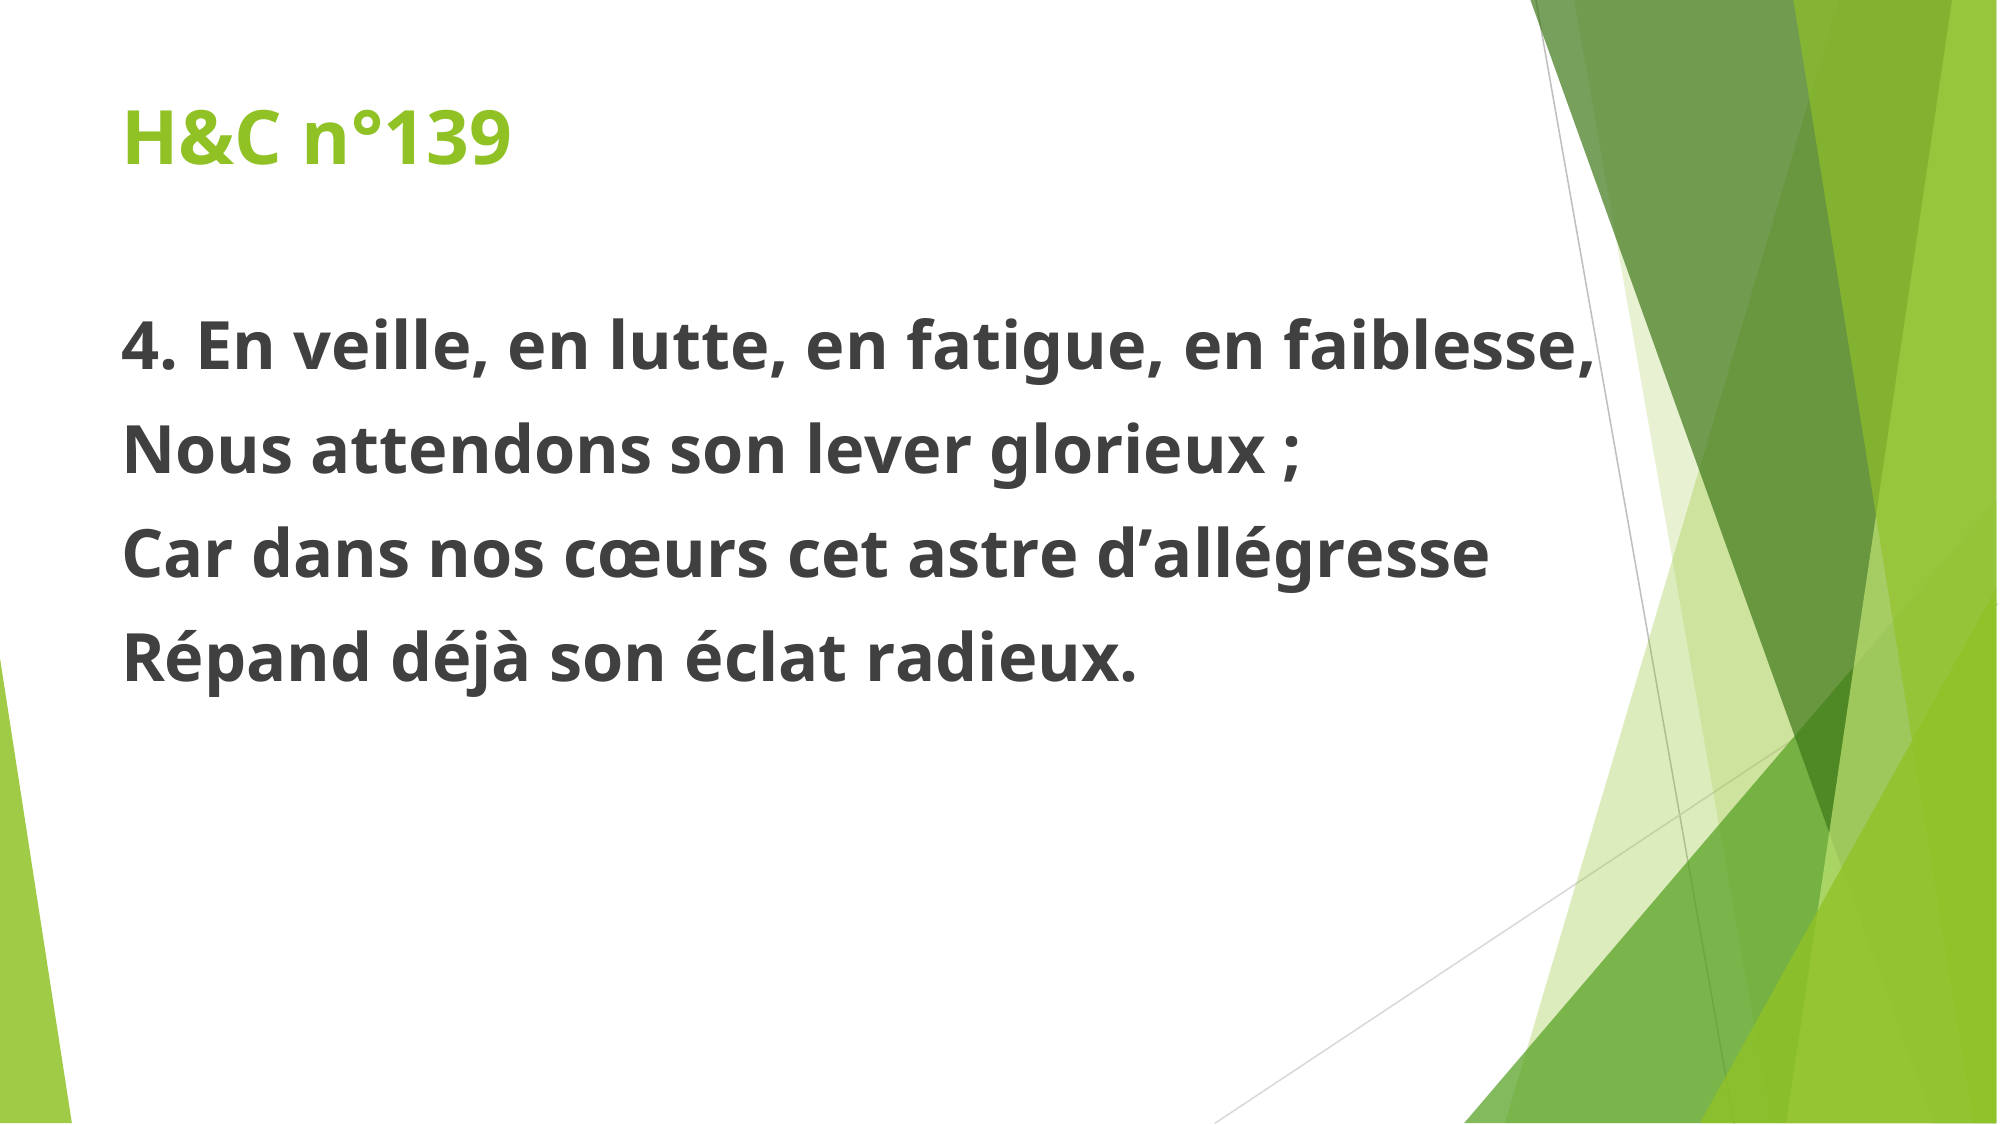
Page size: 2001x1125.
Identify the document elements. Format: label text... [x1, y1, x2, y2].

text_box 4. En veille, en lutte, en fatigue, en faiblesse, Nous attendons son lever glorieux ; Car dans nos cœurs cet astre d’allégresse Répand déjà son éclat radieux. [106, 283, 1985, 1075]
text_box H&C n°139 [106, 82, 603, 189]
